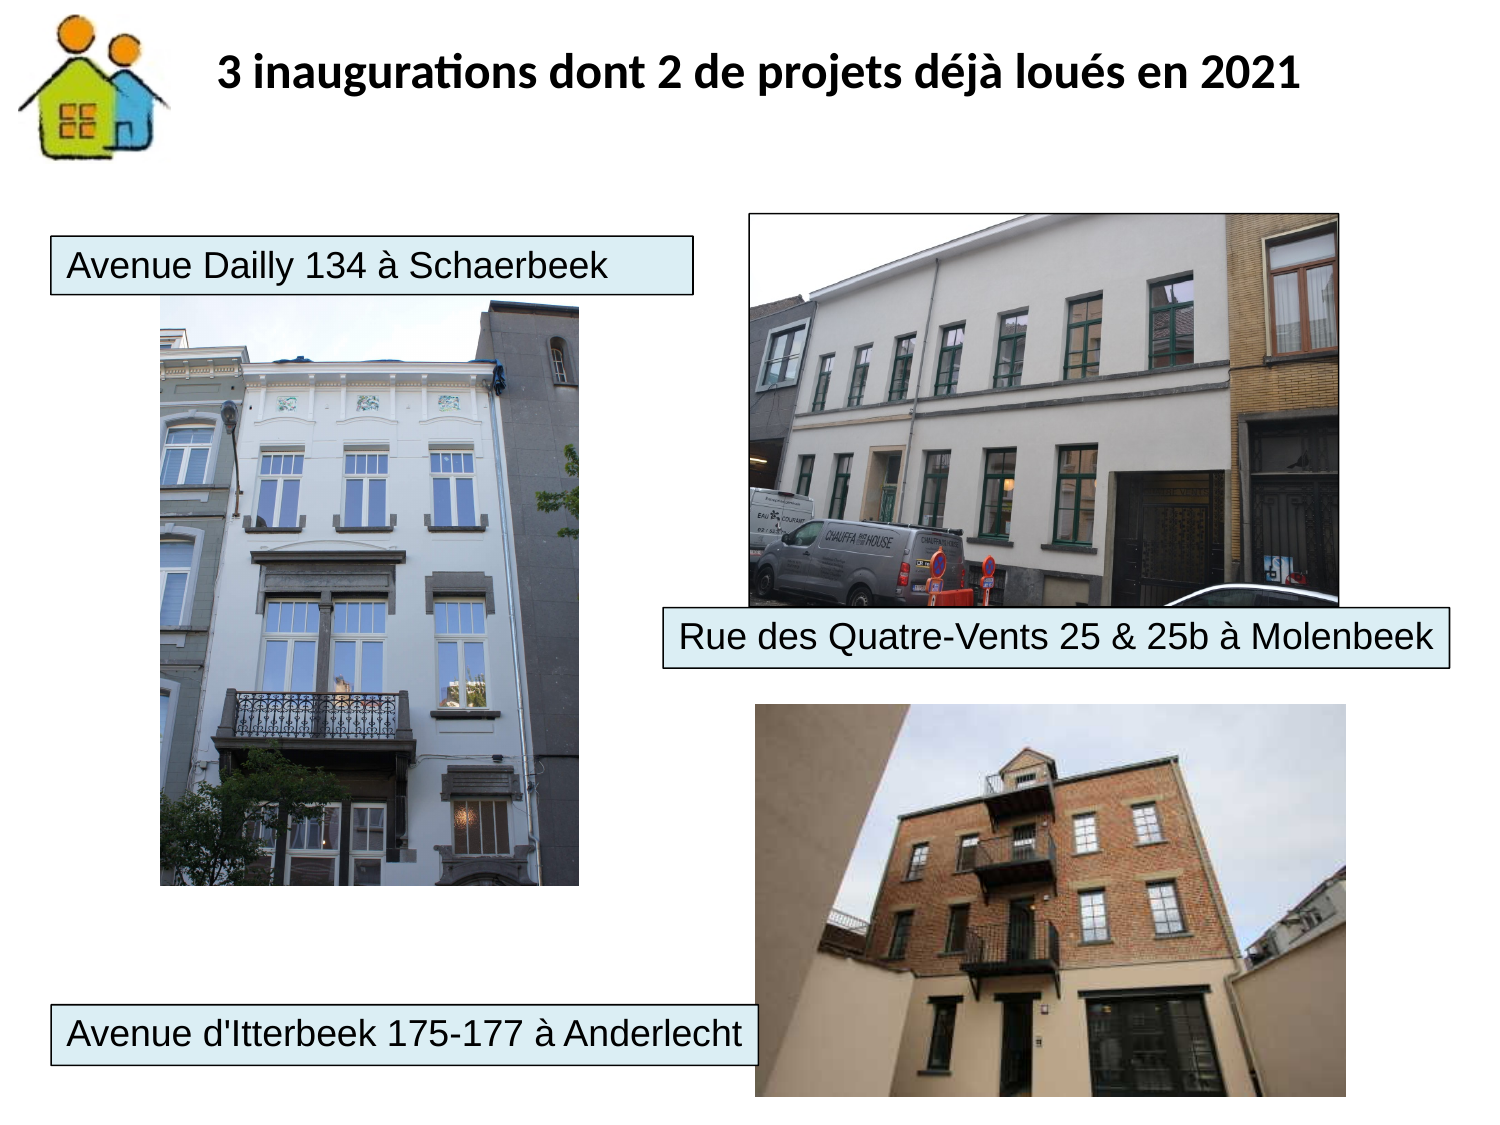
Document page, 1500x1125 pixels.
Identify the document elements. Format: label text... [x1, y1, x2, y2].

picture [749, 214, 1338, 606]
text_box Avenue Dailly 134 à Schaerbeek [50, 236, 694, 295]
text_box Avenue d'Itterbeek 175-177 à Anderlecht [51, 1004, 759, 1066]
text_box Rue des Quatre-Vents 25 & 25b à Molenbeek [663, 607, 1450, 669]
picture [755, 704, 1346, 1098]
picture [18, 14, 171, 164]
picture [160, 296, 579, 886]
text_box 3 inaugurations dont 2 de projets déjà loués en 2021 [169, 43, 1349, 182]
